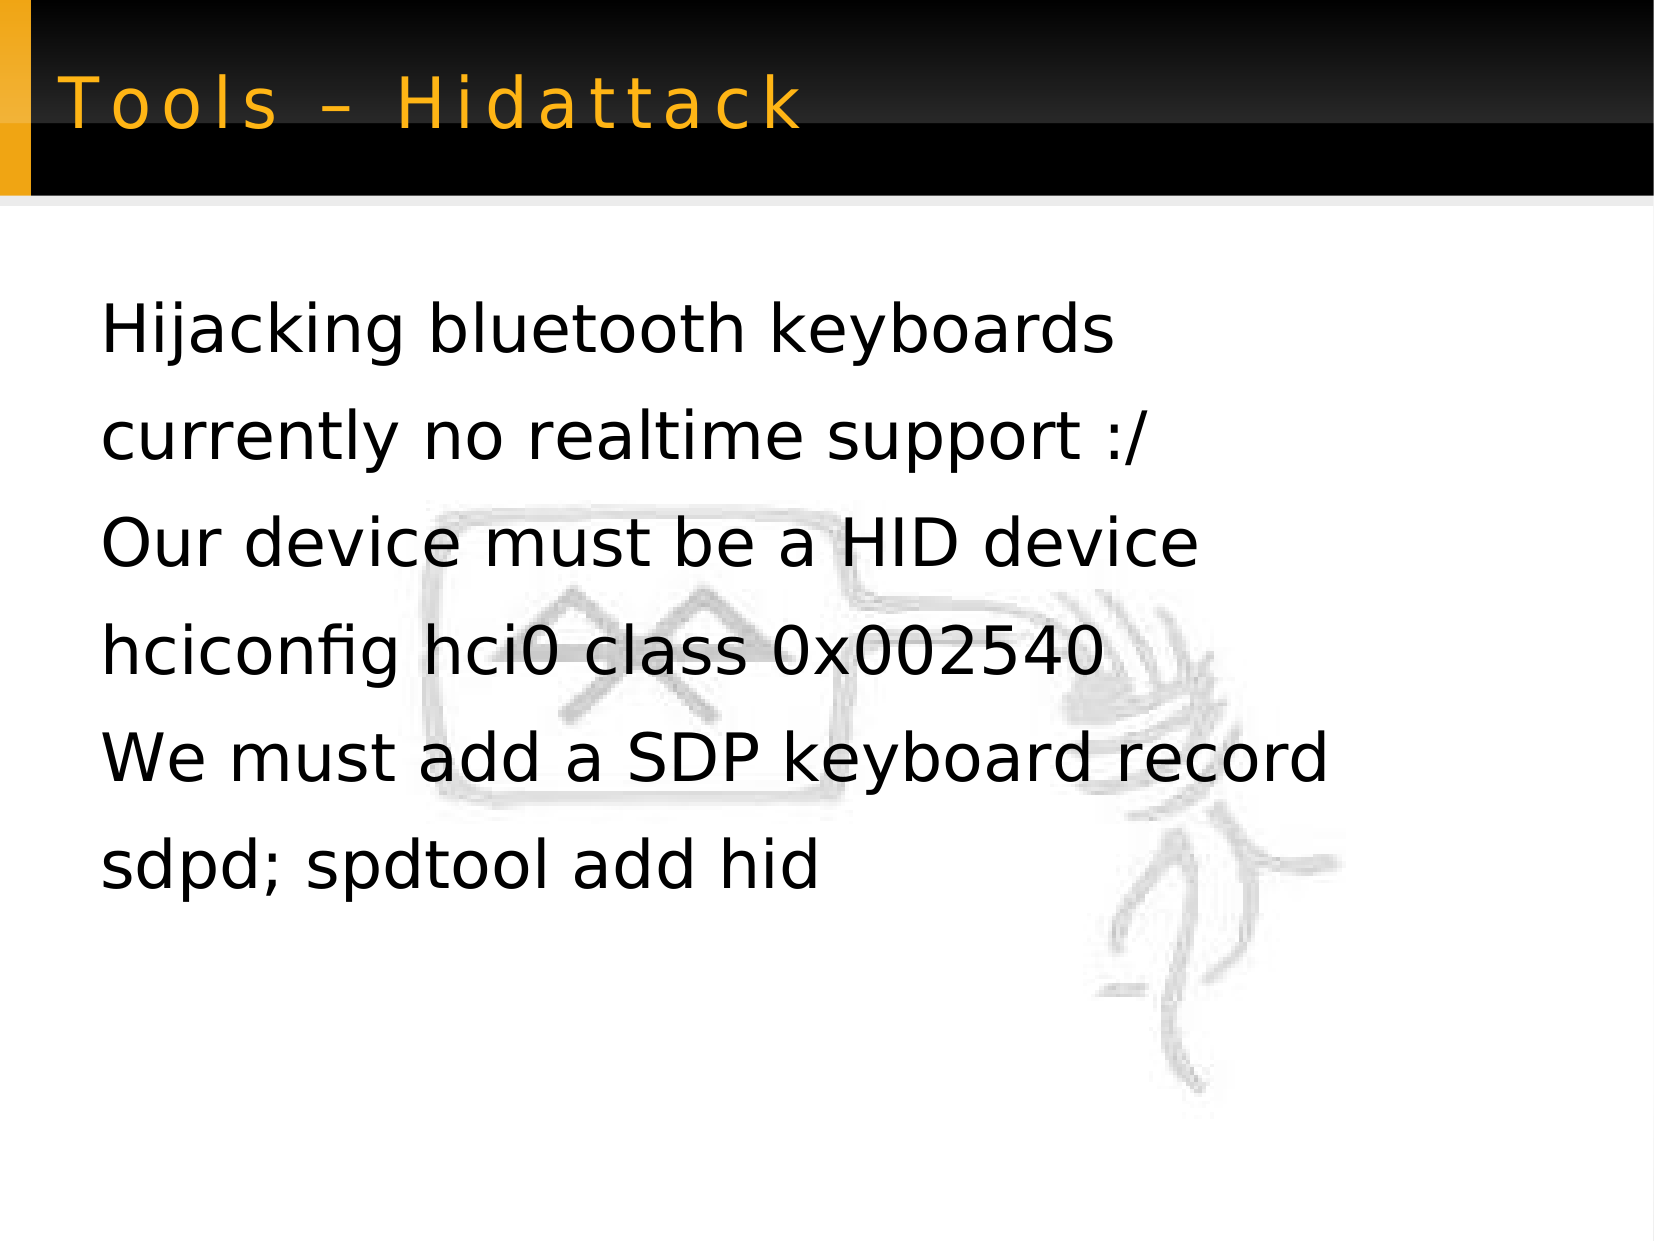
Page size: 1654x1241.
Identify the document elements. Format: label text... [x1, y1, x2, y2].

picture [0, 0, 1654, 1241]
title Tools – Hidattack [59, 29, 1270, 178]
list Hijacking bluetooth keyboards currently no realtime support :/ Our device must be a HID device hciconfig hci0 class 0x002540 We must add a SDP keyboard record sdpd; spdtool add hid [82, 290, 1571, 1109]
